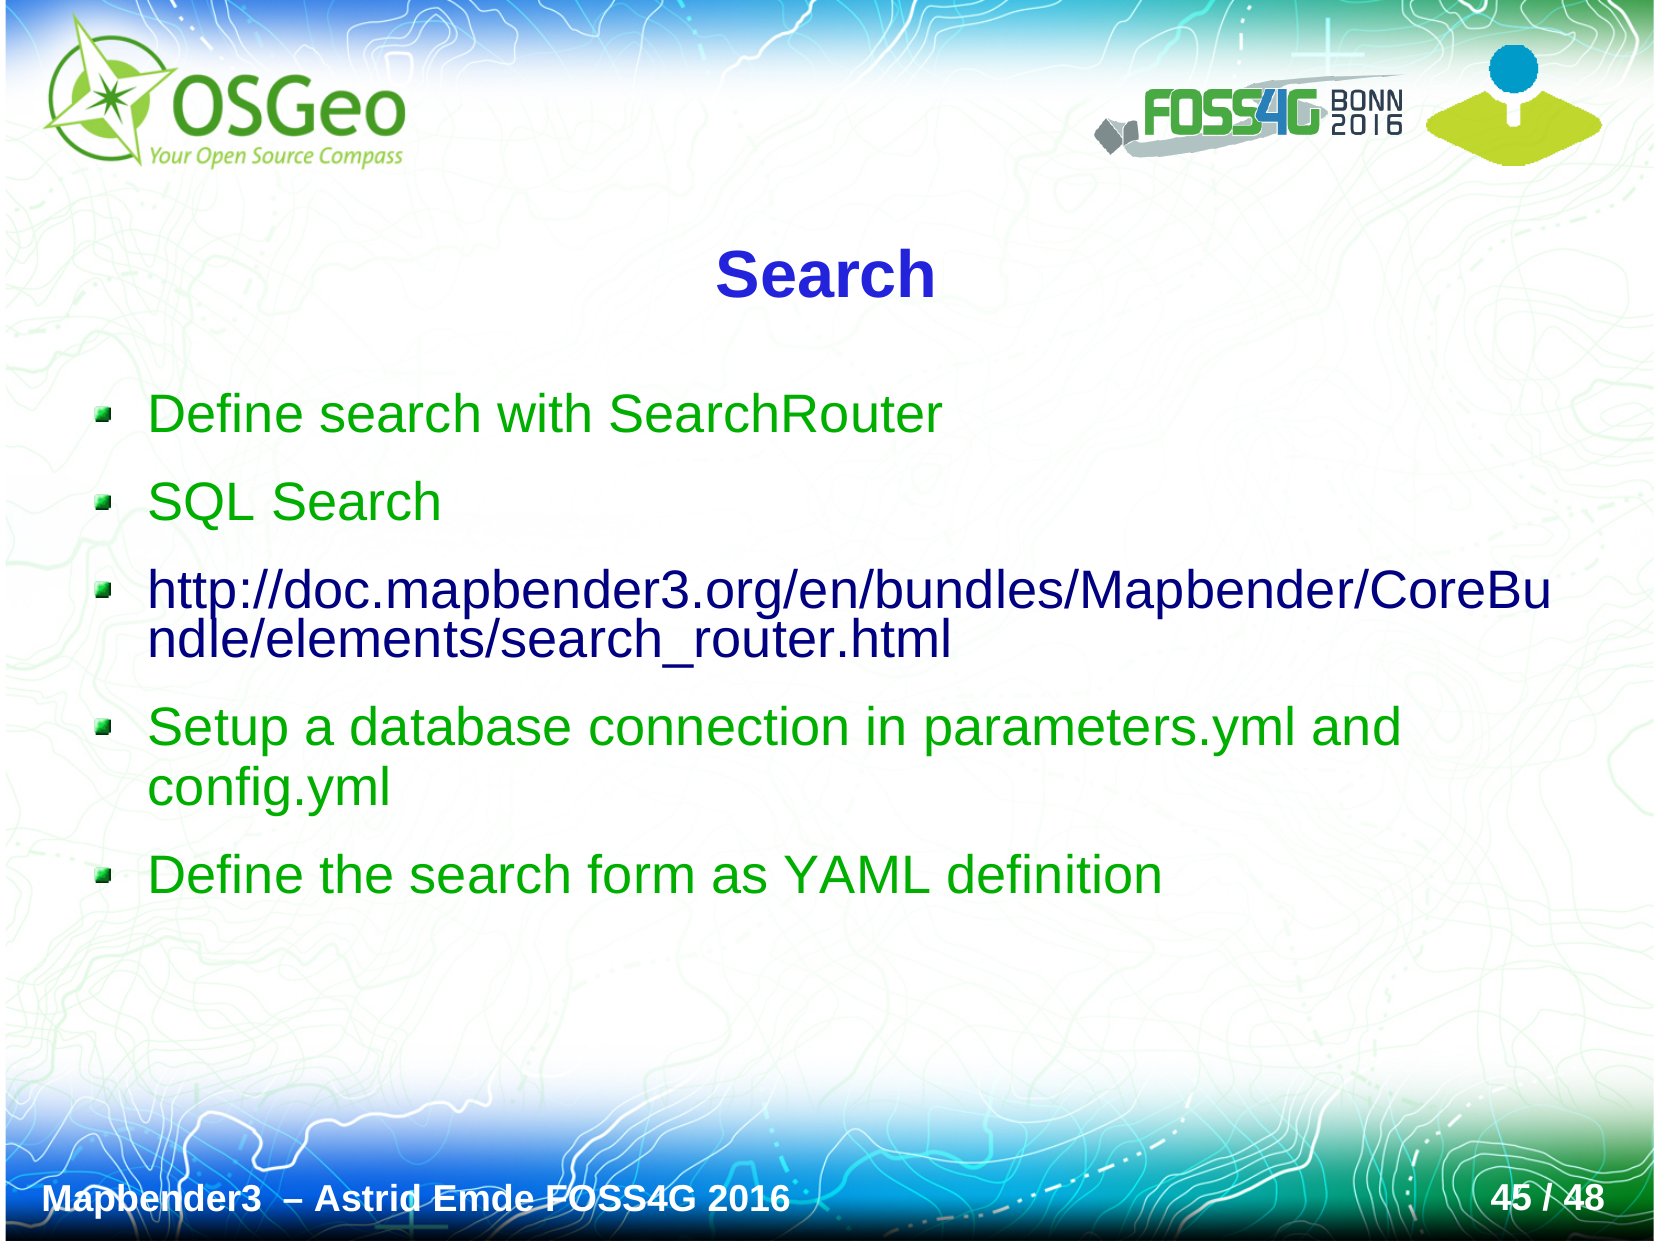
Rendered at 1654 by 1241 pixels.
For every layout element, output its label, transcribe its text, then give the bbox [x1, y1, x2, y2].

title Search [82, 208, 1571, 342]
picture [5, 0, 1654, 1241]
list Define search with SearchRouter SQL Search http://doc.mapbender3.org/en/bundles/Mapbender/CoreBundle/elements/search_router.html Setup a database connection in parameters.yml and config.yml Define the search form as YAML definition [76, 383, 1565, 1188]
